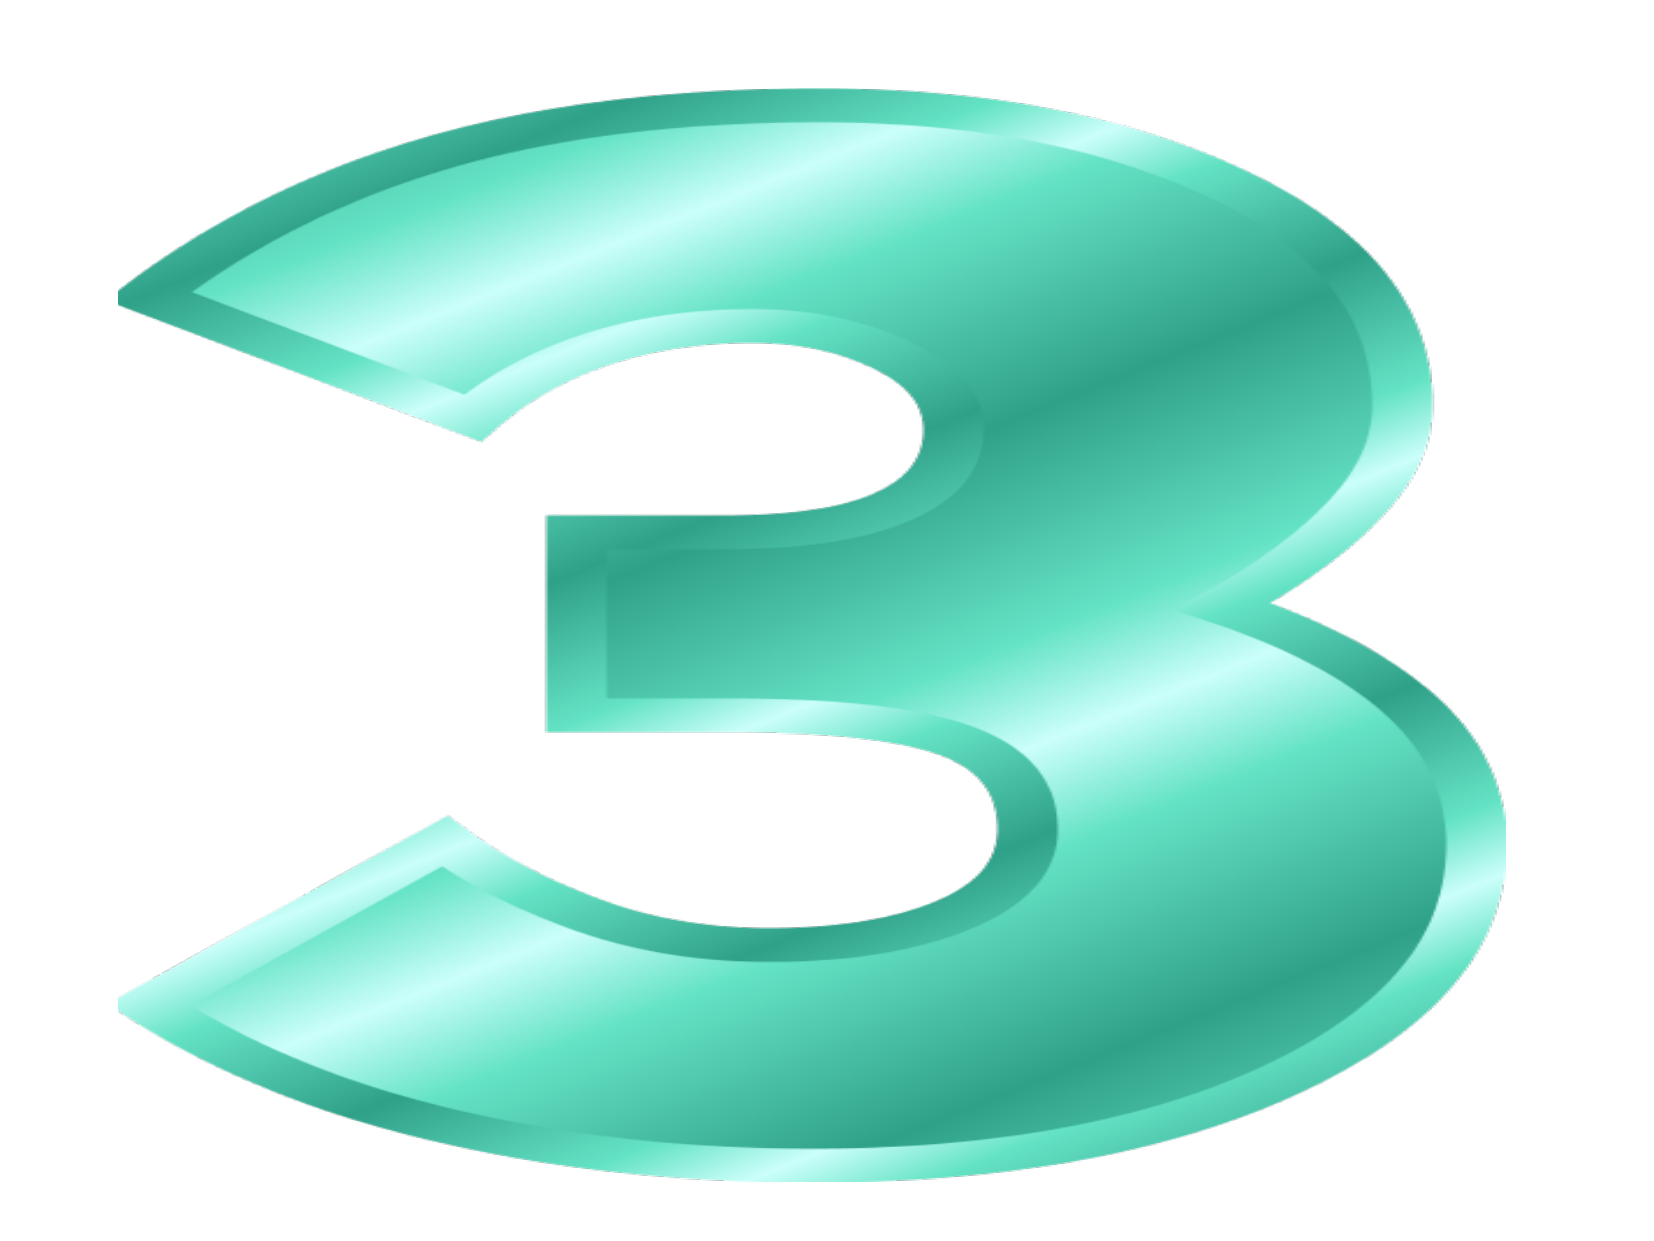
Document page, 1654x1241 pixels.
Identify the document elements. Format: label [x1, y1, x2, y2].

picture [118, 88, 1506, 1182]
